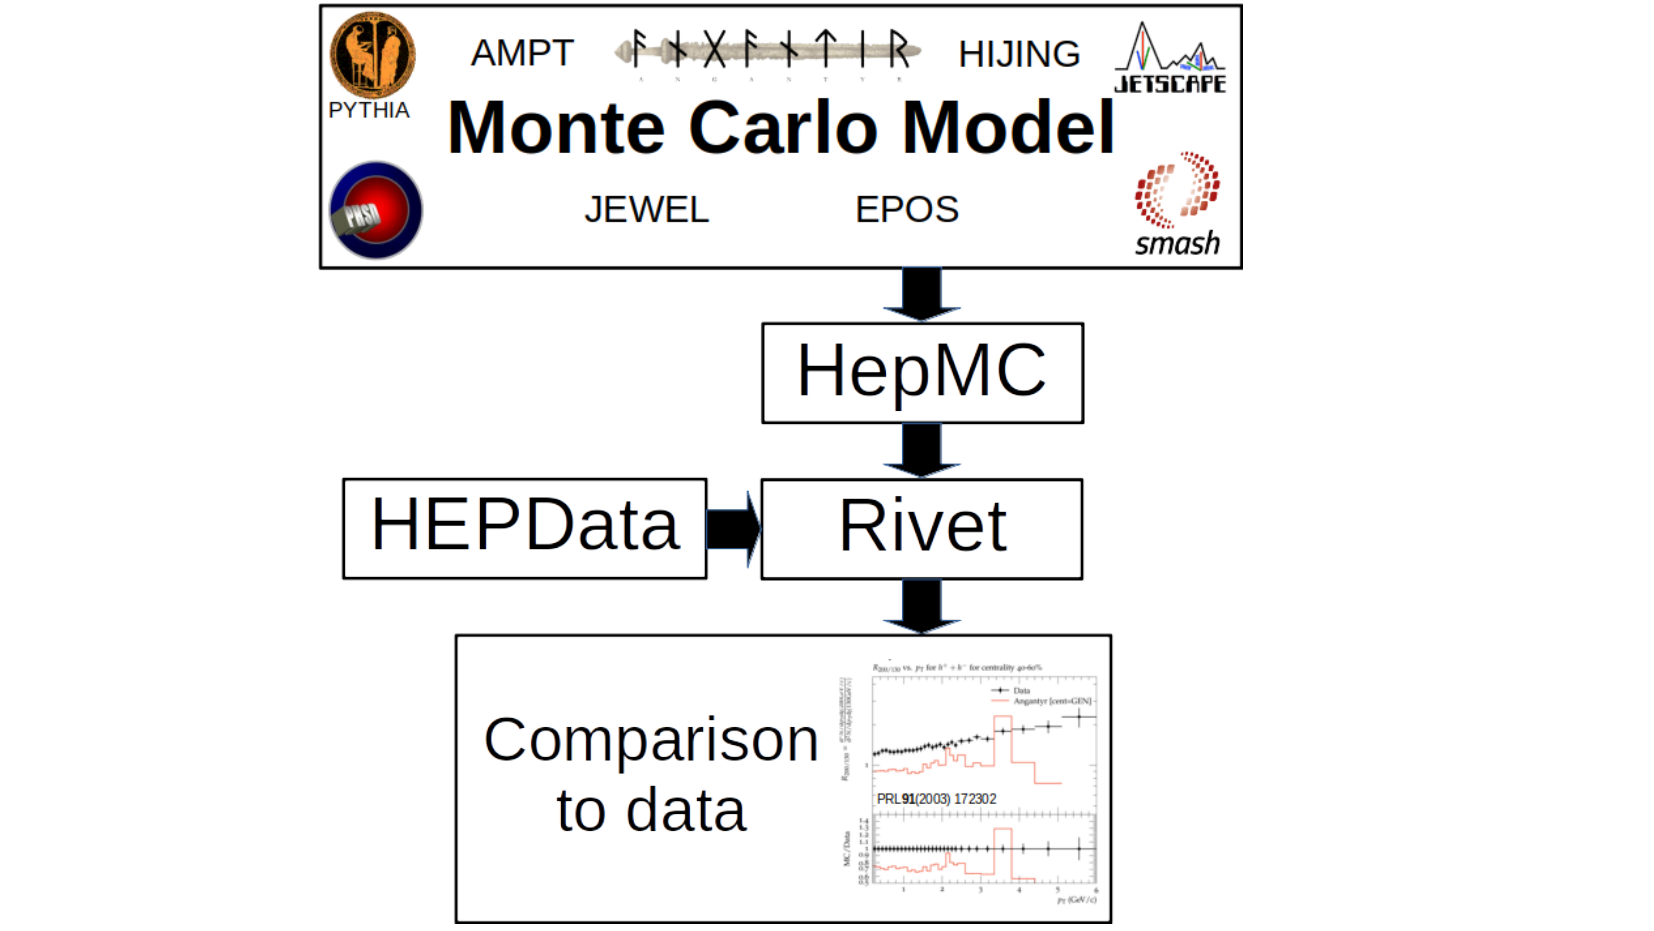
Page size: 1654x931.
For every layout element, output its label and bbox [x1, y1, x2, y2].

picture [318, 3, 1243, 924]
